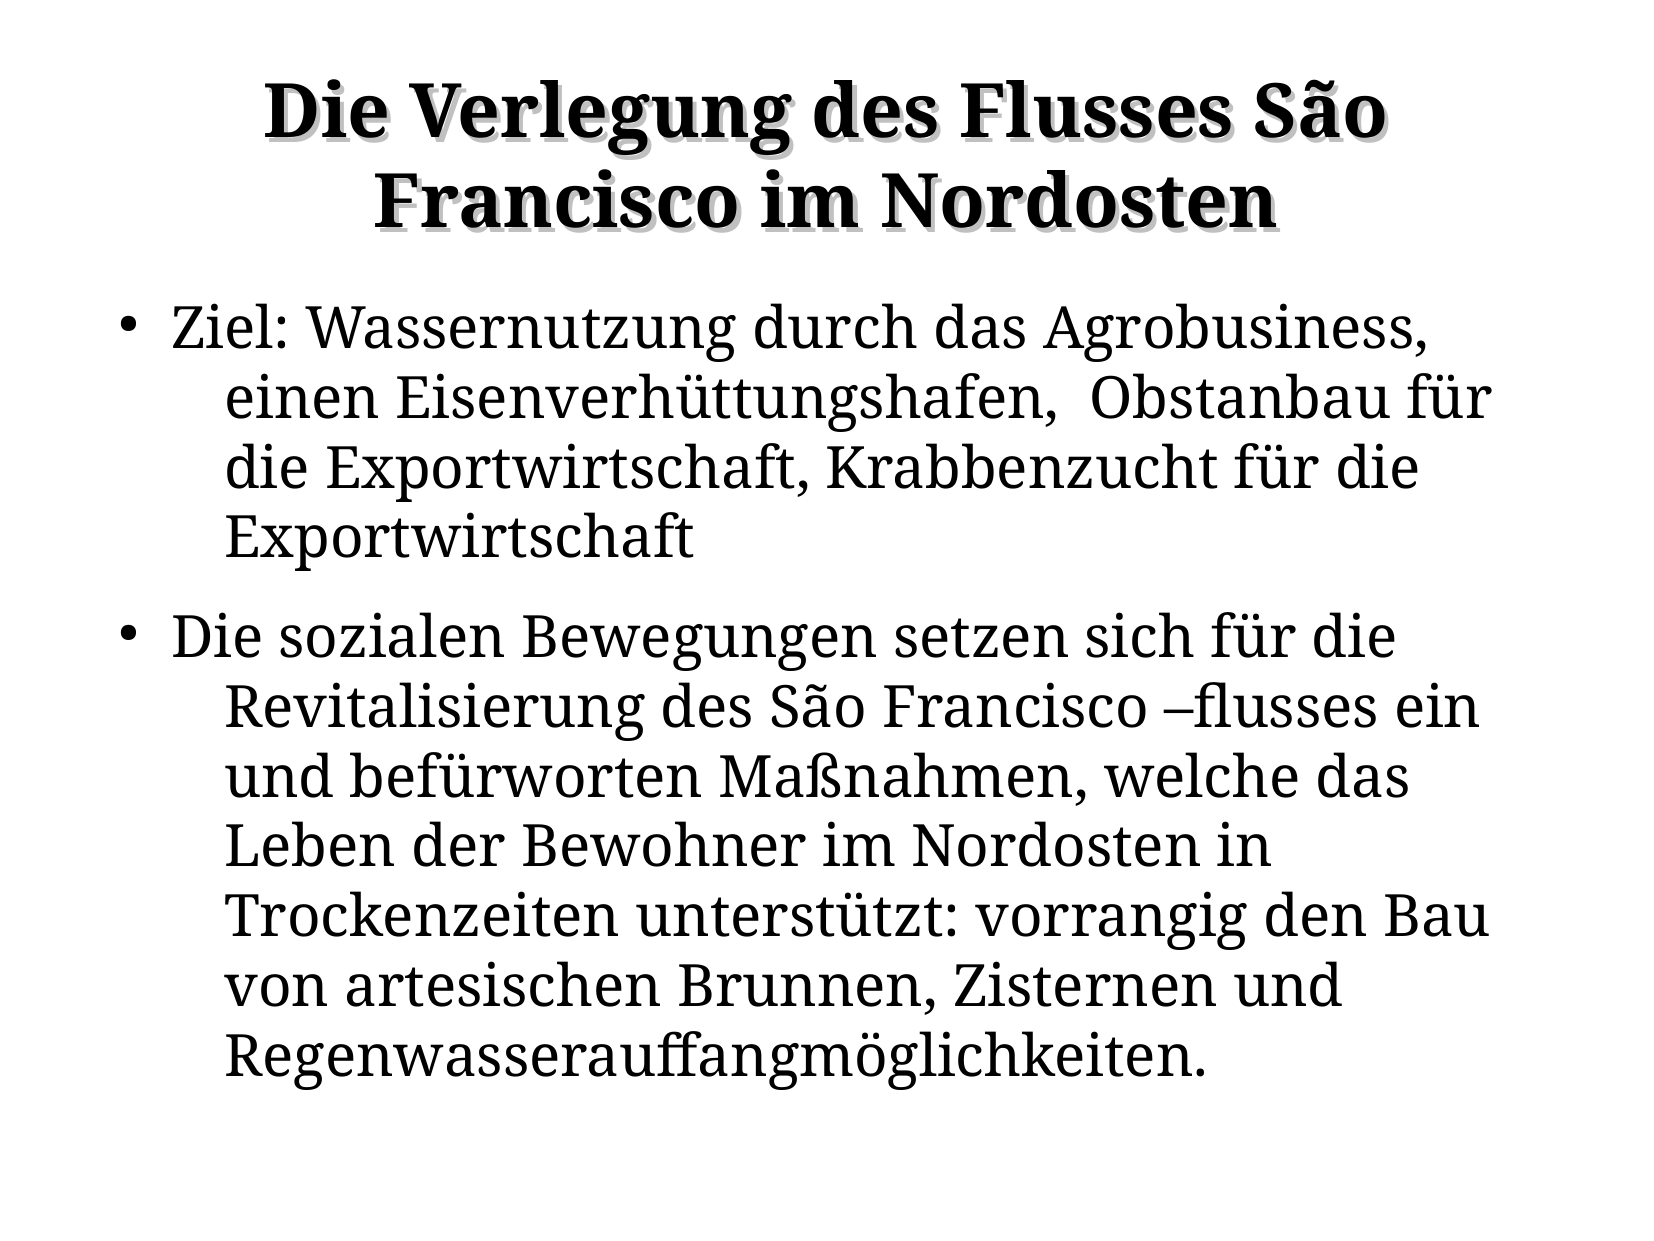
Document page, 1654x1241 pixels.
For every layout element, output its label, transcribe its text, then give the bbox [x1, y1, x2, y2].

title Die Verlegung des Flusses São Francisco im Nordosten [82, 62, 1571, 244]
list Ziel: Wassernutzung durch das Agrobusiness, einen Eisenverhüttungshafen, Obstanbau für die Exportwirtschaft, Krabbenzucht für die Exportwirtschaft Die sozialen Bewegungen setzen sich für die Revitalisierung des São Francisco –flusses ein und befürworten Maßnahmen, welche das Leben der Bewohner im Nordosten in Trockenzeiten unterstützt: vorrangig den Bau von artesischen Brunnen, Zisternen und Regenwasserauffangmöglichkeiten. [82, 290, 1571, 1027]
